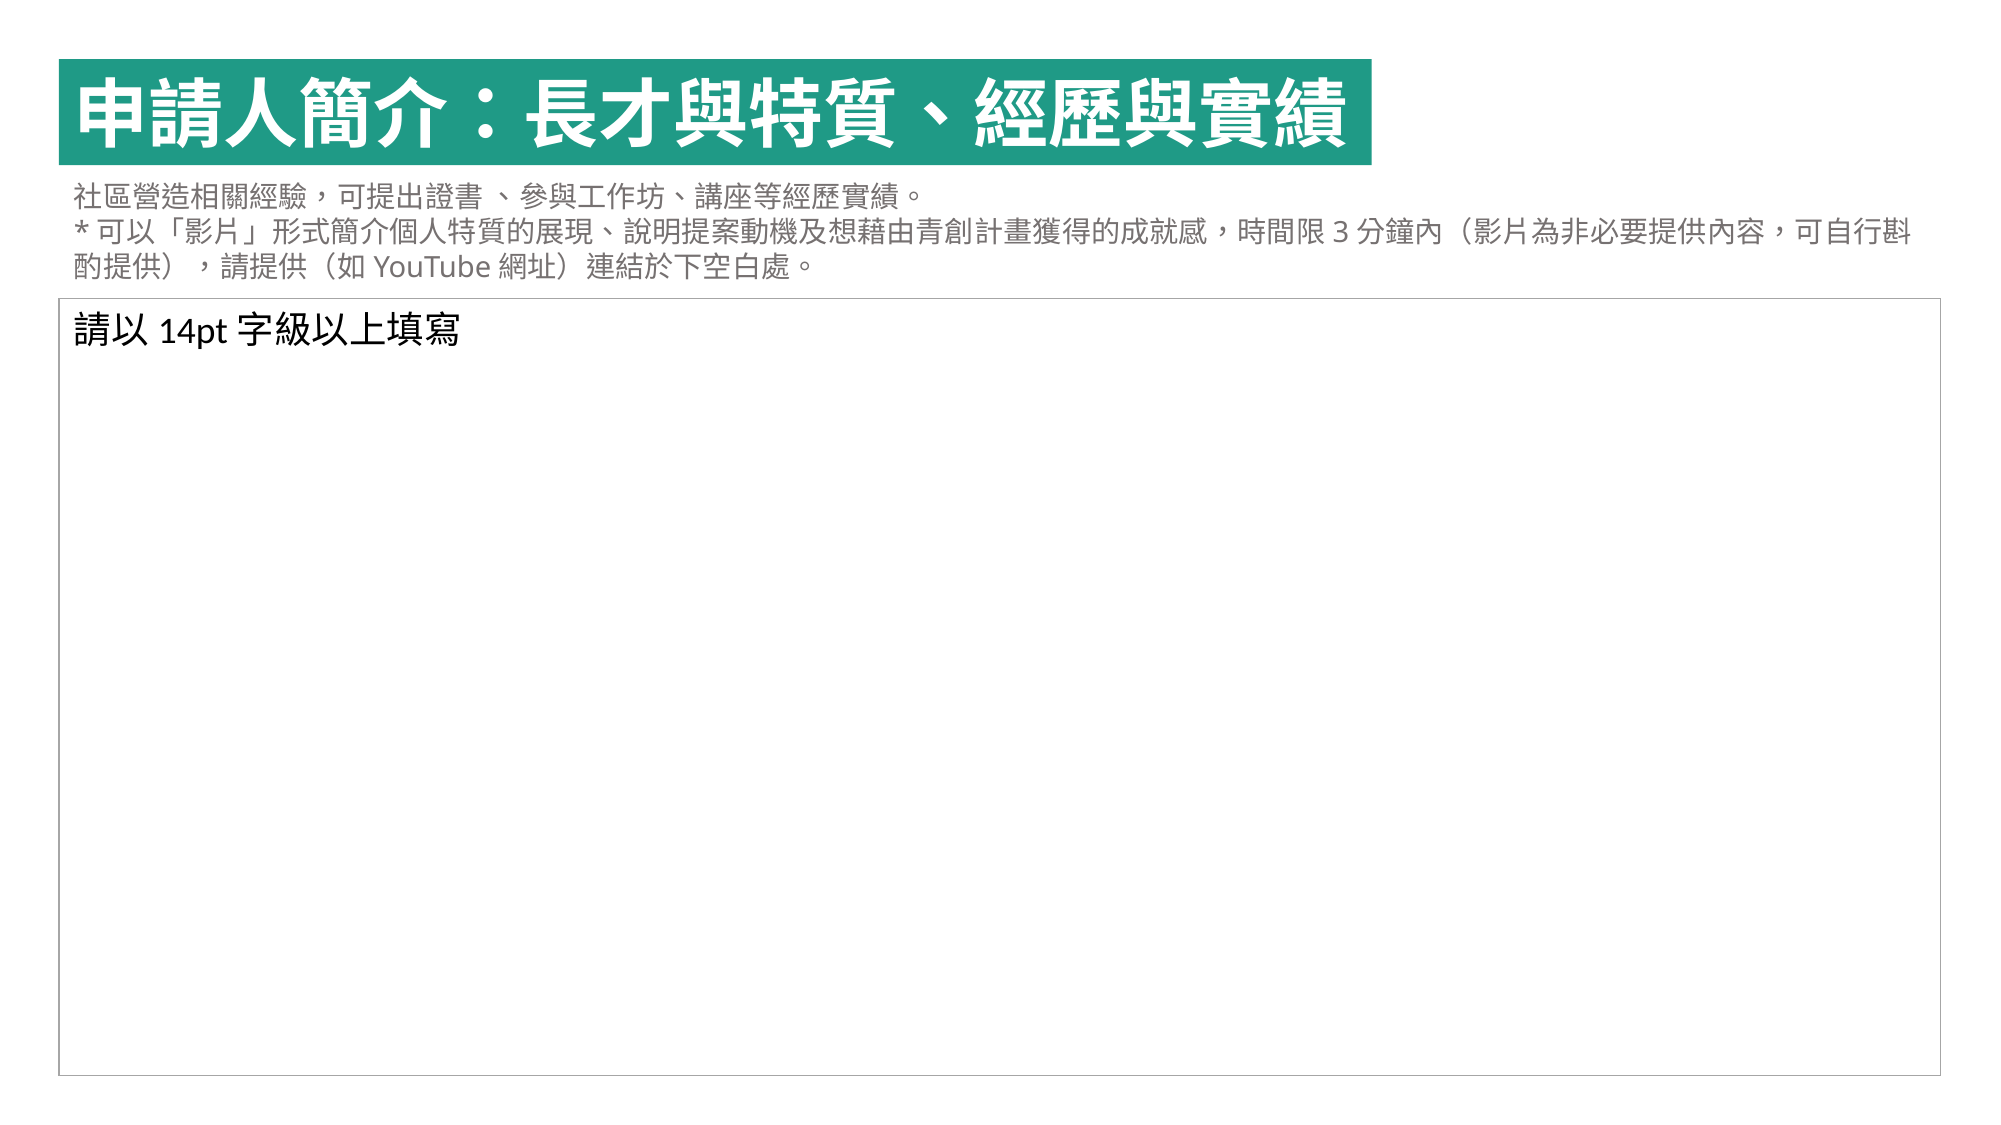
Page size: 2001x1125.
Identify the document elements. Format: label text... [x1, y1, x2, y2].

text_box 申請人簡介：長才與特質、經歷與實績 [58, 59, 1372, 166]
text_box 請以14pt字級以上填寫 [58, 298, 1941, 1076]
text_box 社區營造相關經驗，可提出證書 、參與工作坊、講座等經歷實績。 *可以「影片」形式簡介個人特質的展現、說明提案動機及想藉由青創計畫獲得的成就感，時間限3分鐘內（影片為非必要提供內容，可自行斟酌提供），請提供（如YouTube網址）連結於下空白處。 [58, 171, 1941, 293]
